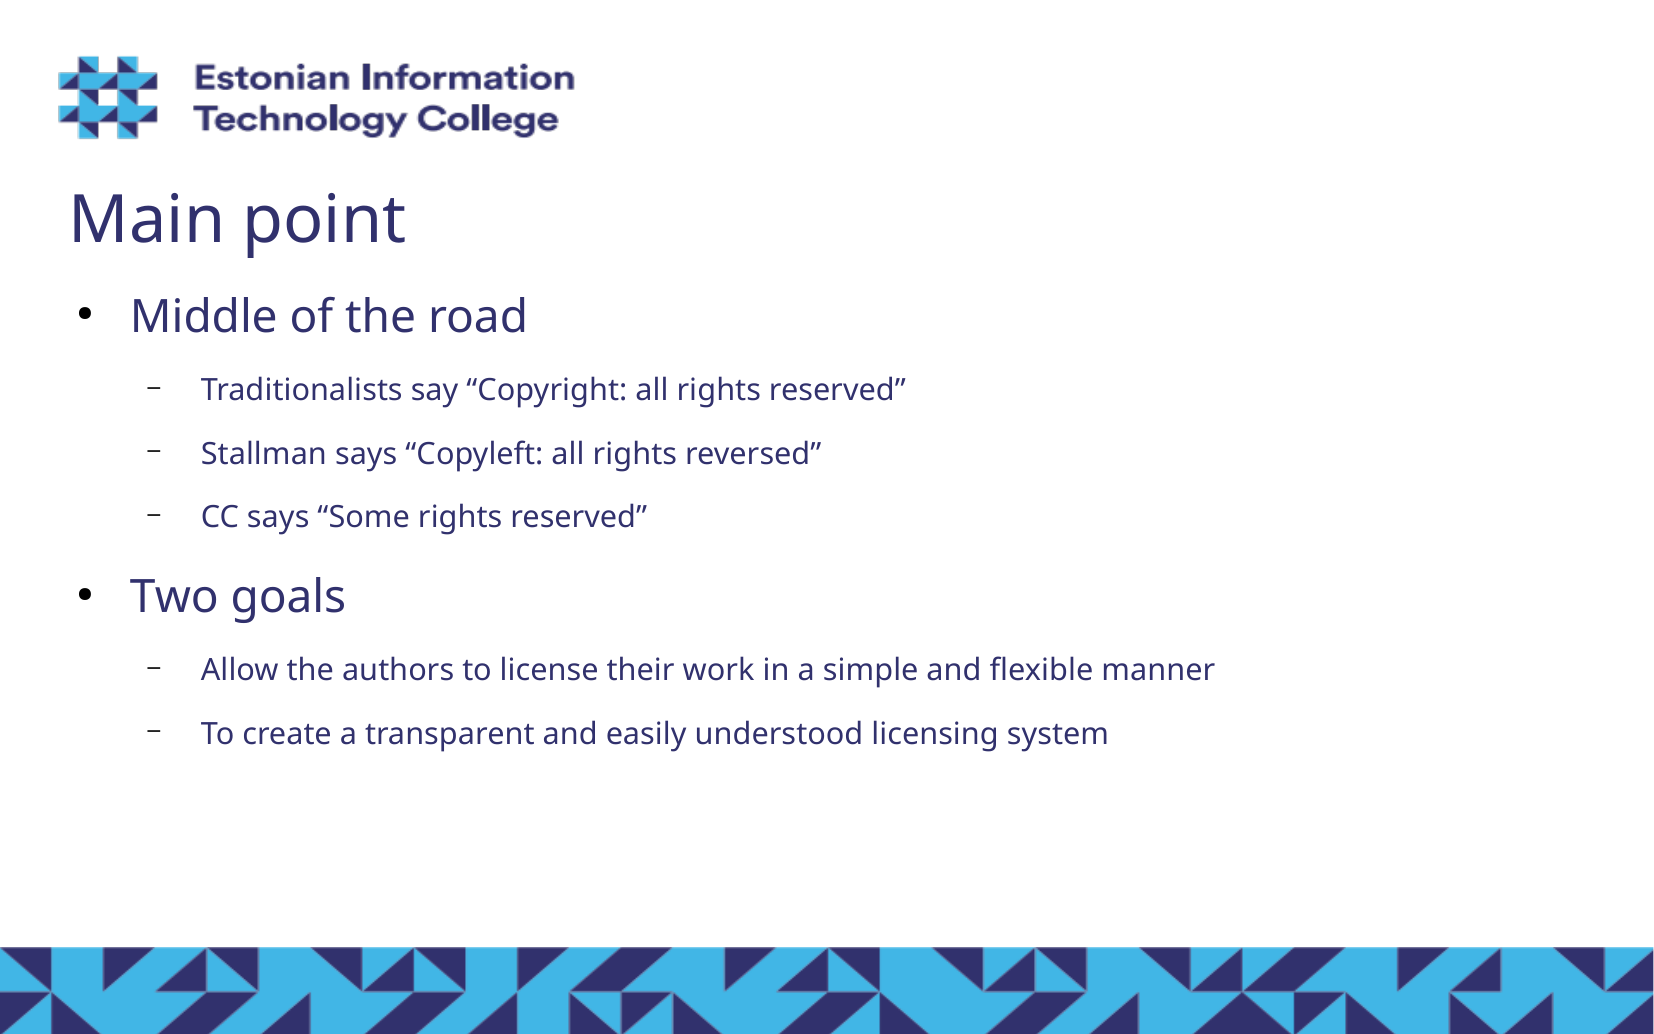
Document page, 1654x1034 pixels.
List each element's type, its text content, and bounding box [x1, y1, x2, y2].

list Middle of the road Traditionalists say “Copyright: all rights reserved” Stallman says “Copyleft: all rights reversed” CC says “Some rights reserved” Two goals Allow the authors to license their work in a simple and flexible manner To create a transparent and easily understood licensing system [59, 283, 1595, 936]
title Main point [68, 147, 1536, 283]
